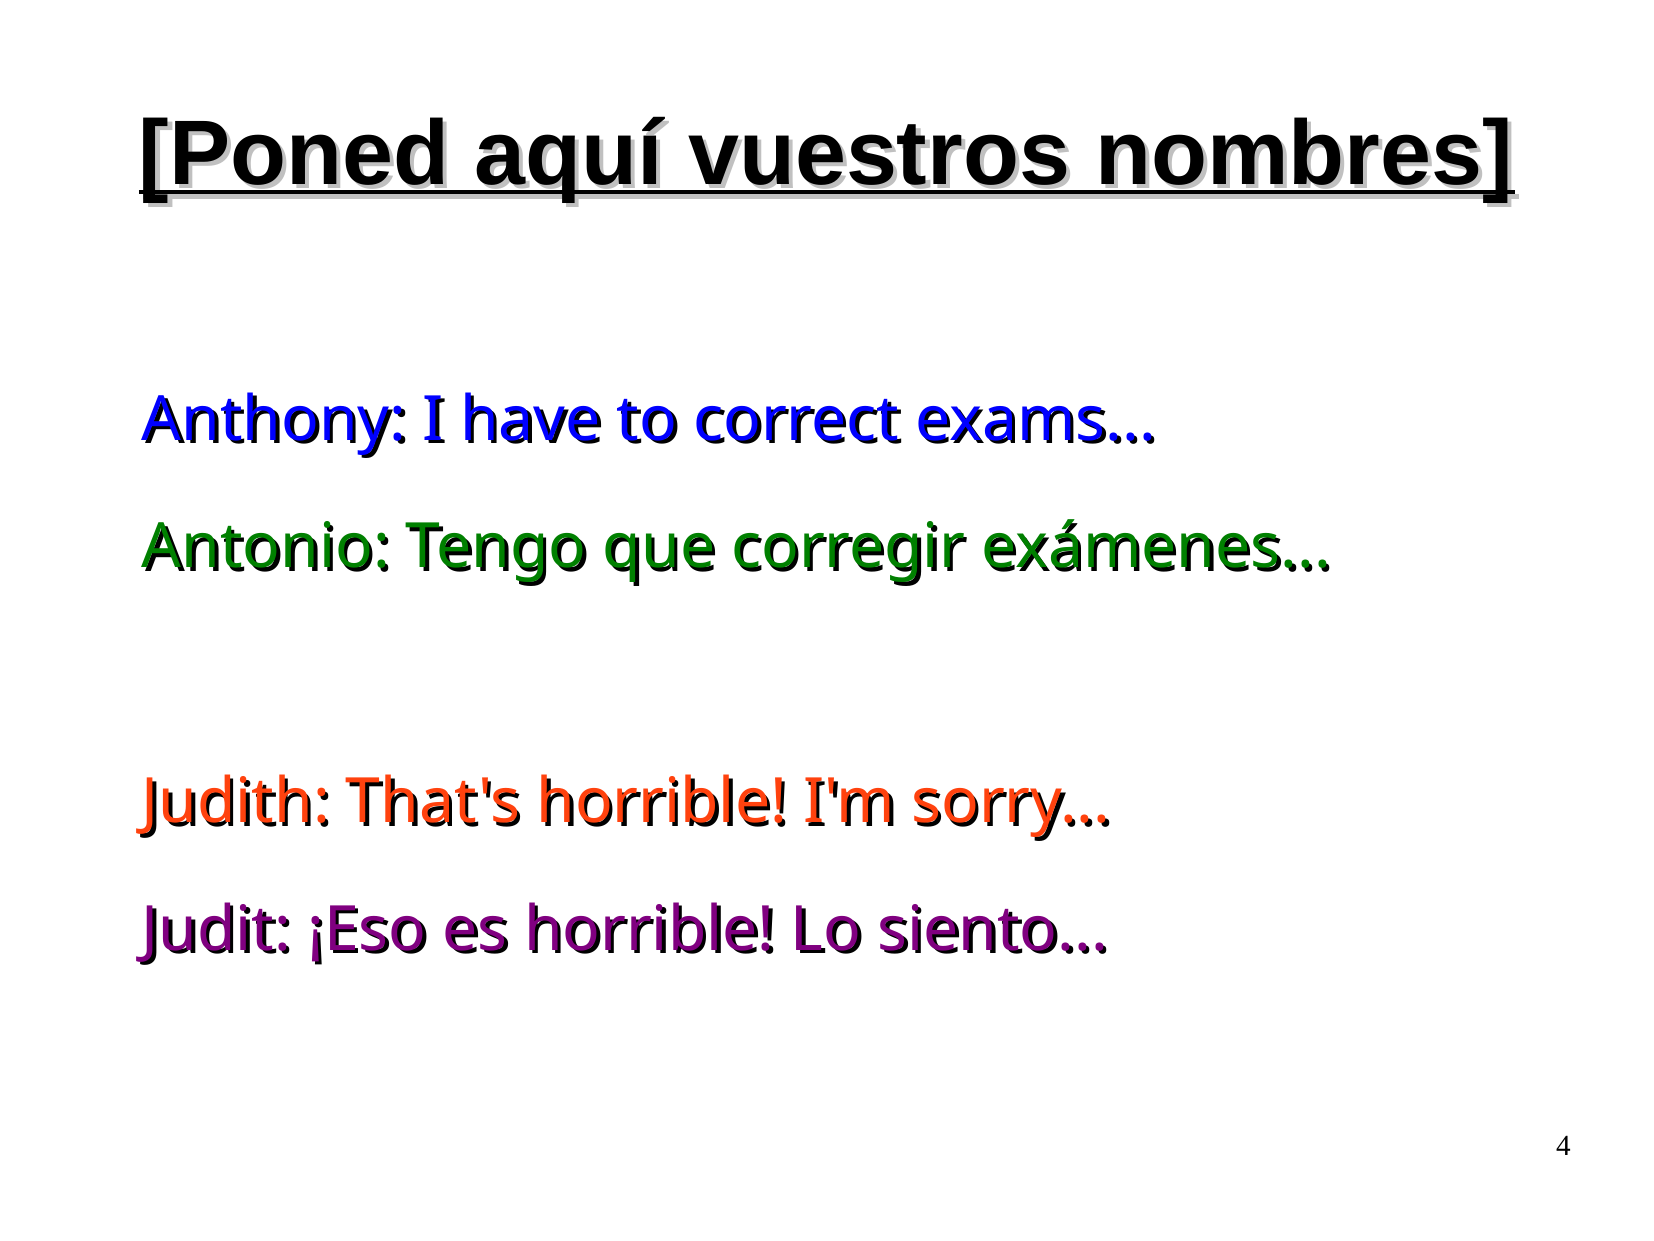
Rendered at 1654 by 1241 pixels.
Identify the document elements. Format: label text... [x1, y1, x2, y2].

title [Poned aquí vuestros nombres] [82, 49, 1571, 257]
subtitle Anthony: I have to correct exams... Antonio: Tengo que corregir exámenes... Judith: That's horrible! I'm sorry... Judit: ¡Eso es horrible! Lo siento... [82, 290, 1538, 1010]
